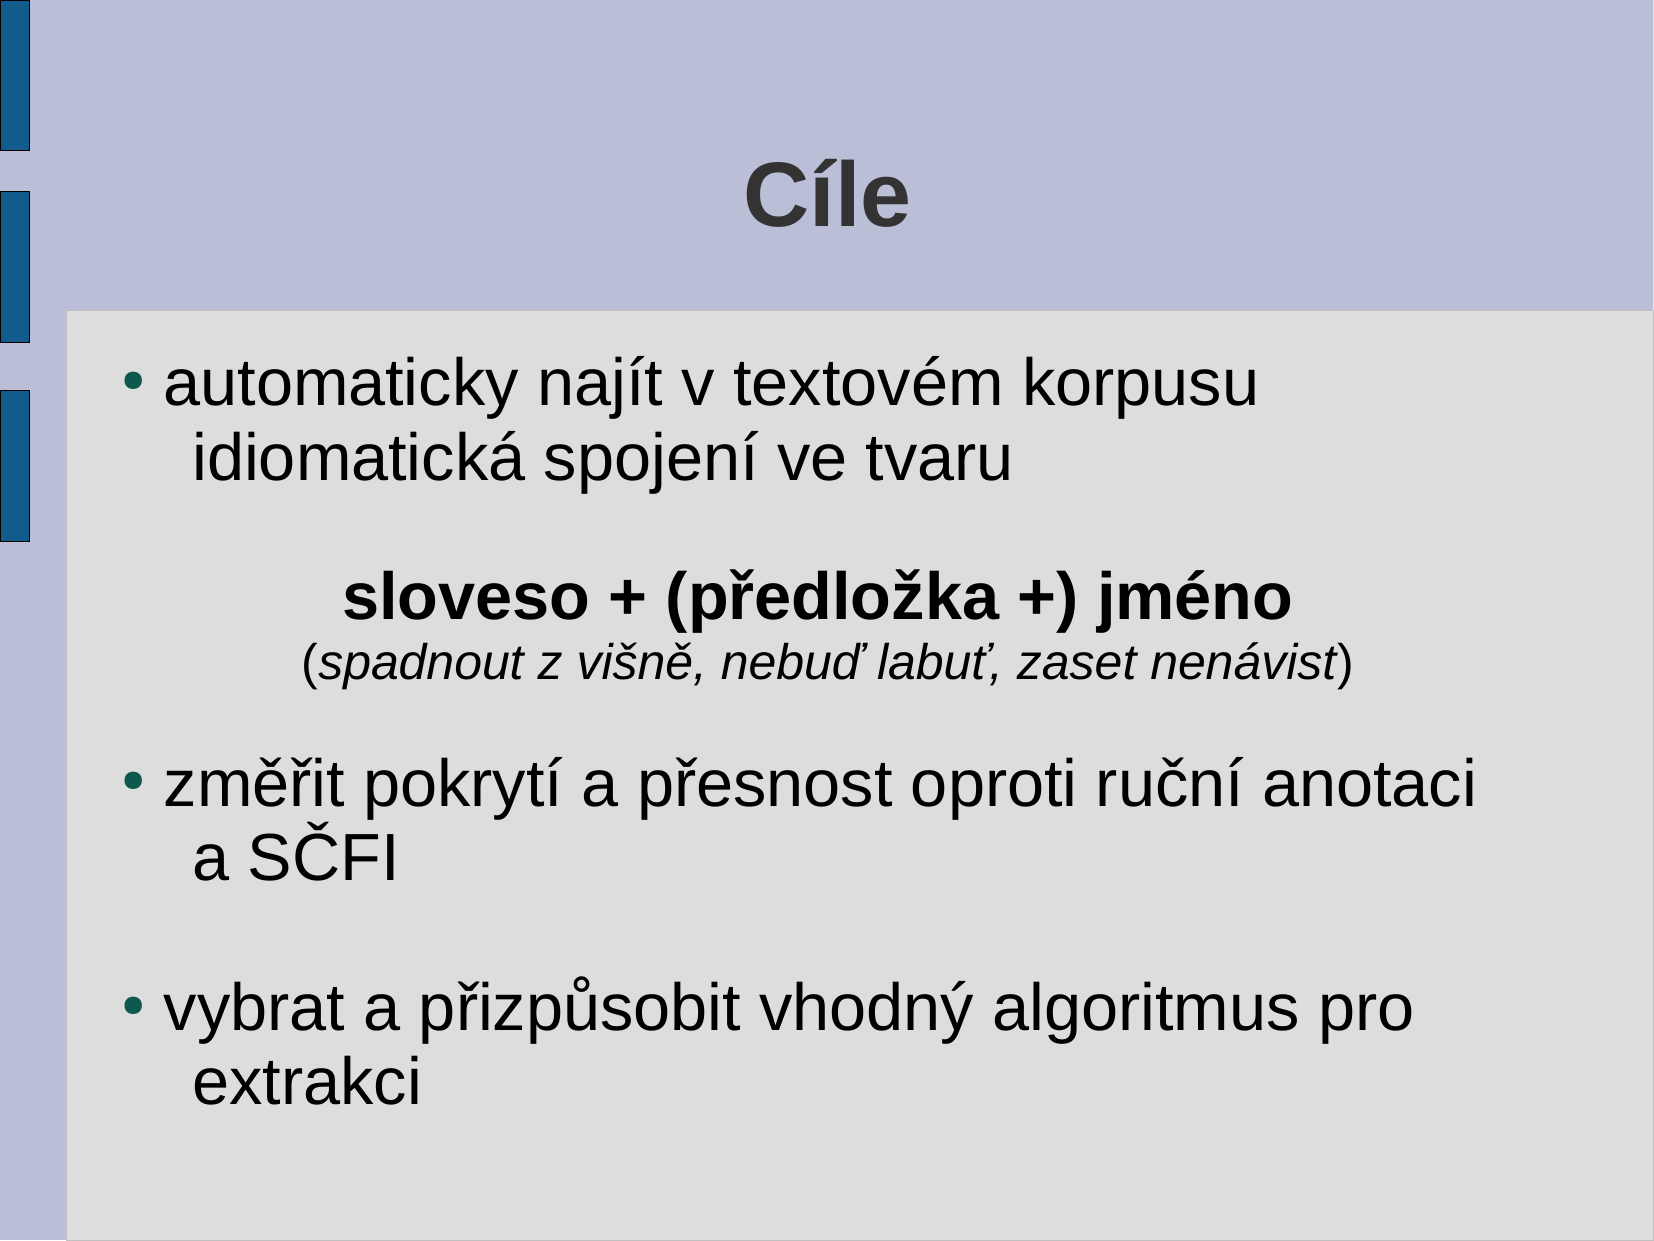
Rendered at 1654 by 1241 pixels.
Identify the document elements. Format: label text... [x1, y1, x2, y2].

list automaticky najít v textovém korpusu idiomatická spojení ve tvaru sloveso + (předložka +) jméno (spadnout z višně, nebuď labuť, zaset nenávist) změřit pokrytí a přesnost oproti ruční anotaci a SČFI vybrat a přizpůsobit vhodný algoritmus pro extrakci [121, 344, 1534, 1127]
title Cíle [121, 91, 1534, 299]
